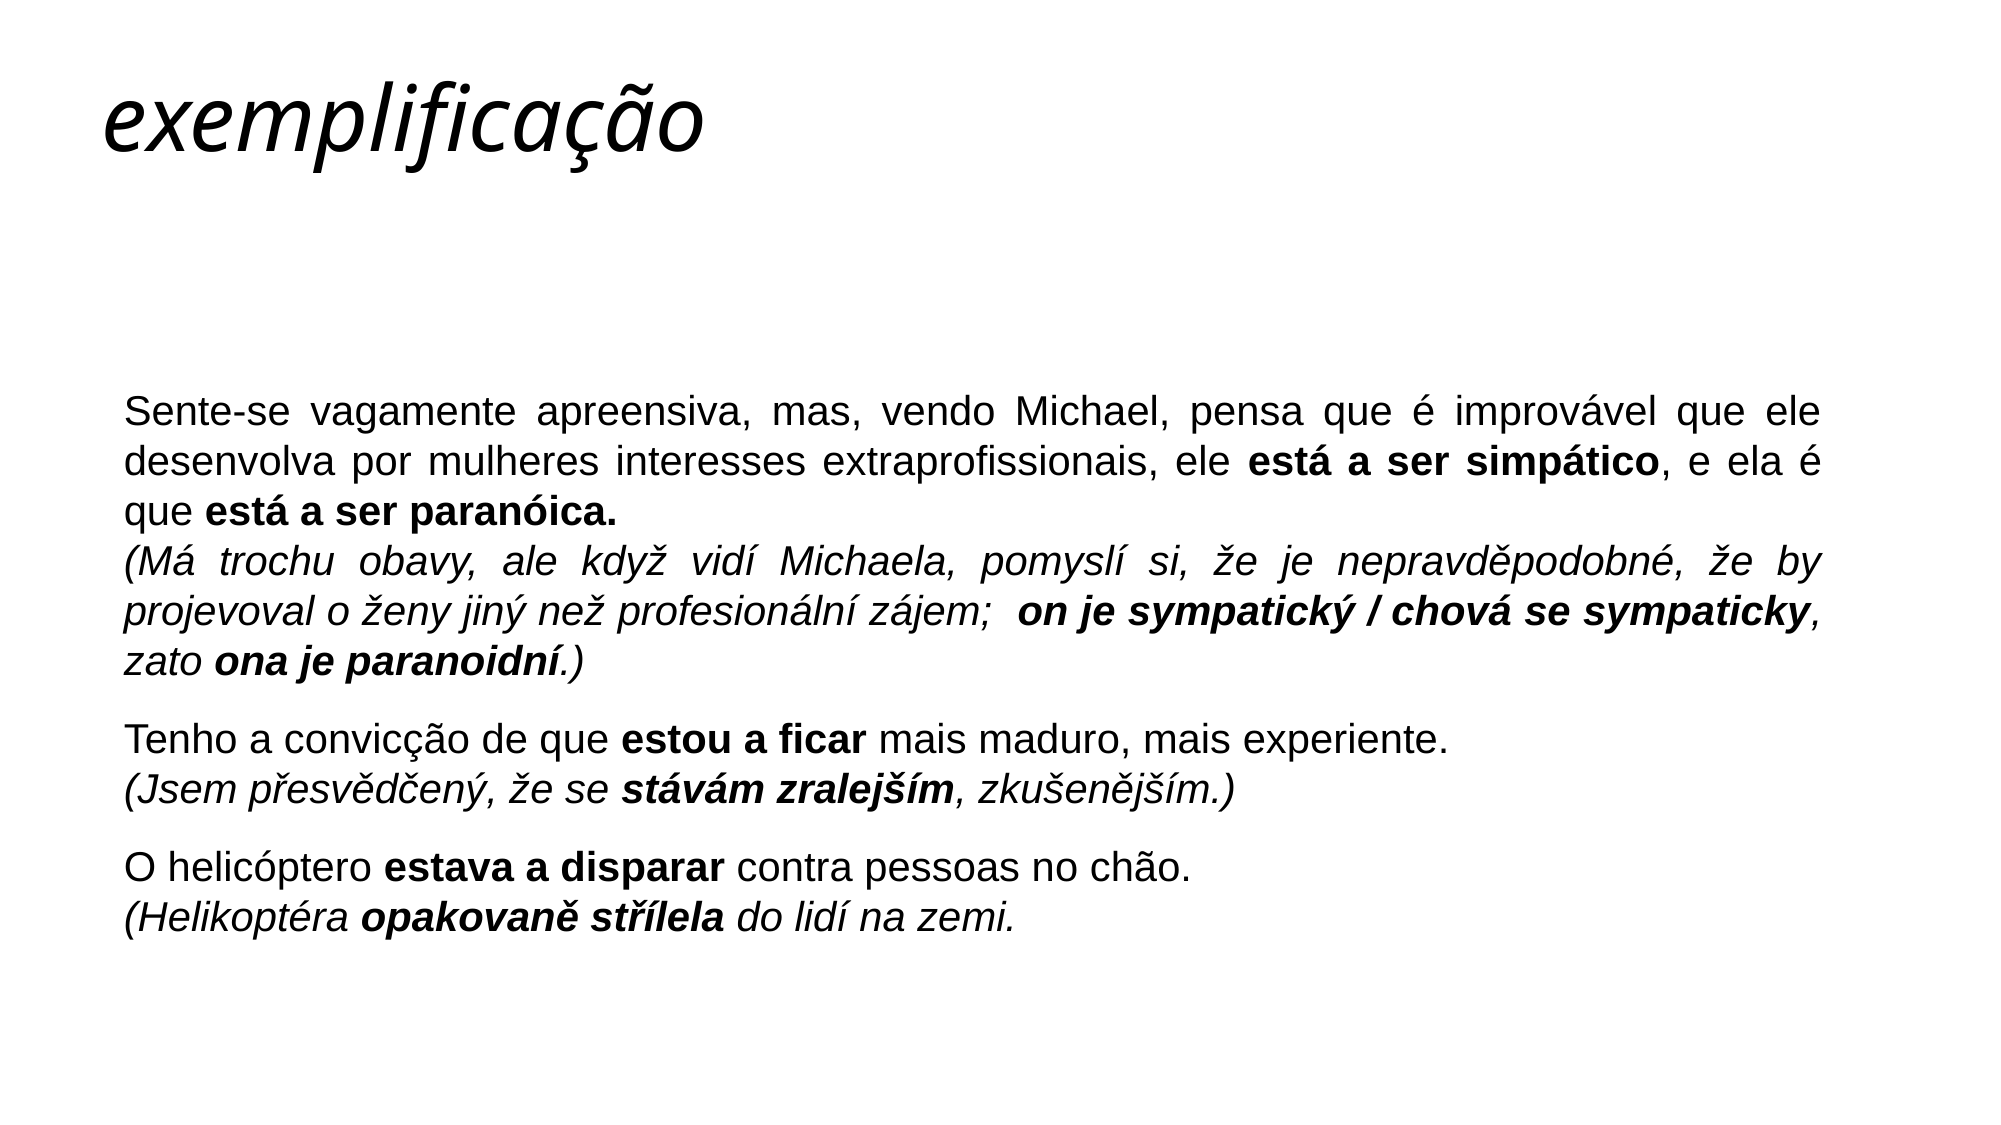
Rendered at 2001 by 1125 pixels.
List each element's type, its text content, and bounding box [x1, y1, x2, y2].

list Sente-se vagamente apreensiva, mas, vendo Michael, pensa que é improvável que ele desenvolva por mulheres interesses extraprofissionais, ele está a ser simpático, e ela é que está a ser paranóica. (Má trochu obavy, ale když vidí Michaela, pomyslí si, že je nepravděpodobné, že by projevoval o ženy jiný než profesionální zájem; on je sympatický / chová se sympaticky, zato ona je paranoidní.) Tenho a convicção de que estou a ficar mais maduro, mais experiente. (Jsem přesvědčený, že se stávám zralejším, zkušenějším.) O helicóptero estava a disparar contra pessoas no chão. (Helikoptéra opakovaně střílela do lidí na zemi. [108, 373, 1847, 950]
title exemplificação [86, 59, 1863, 184]
